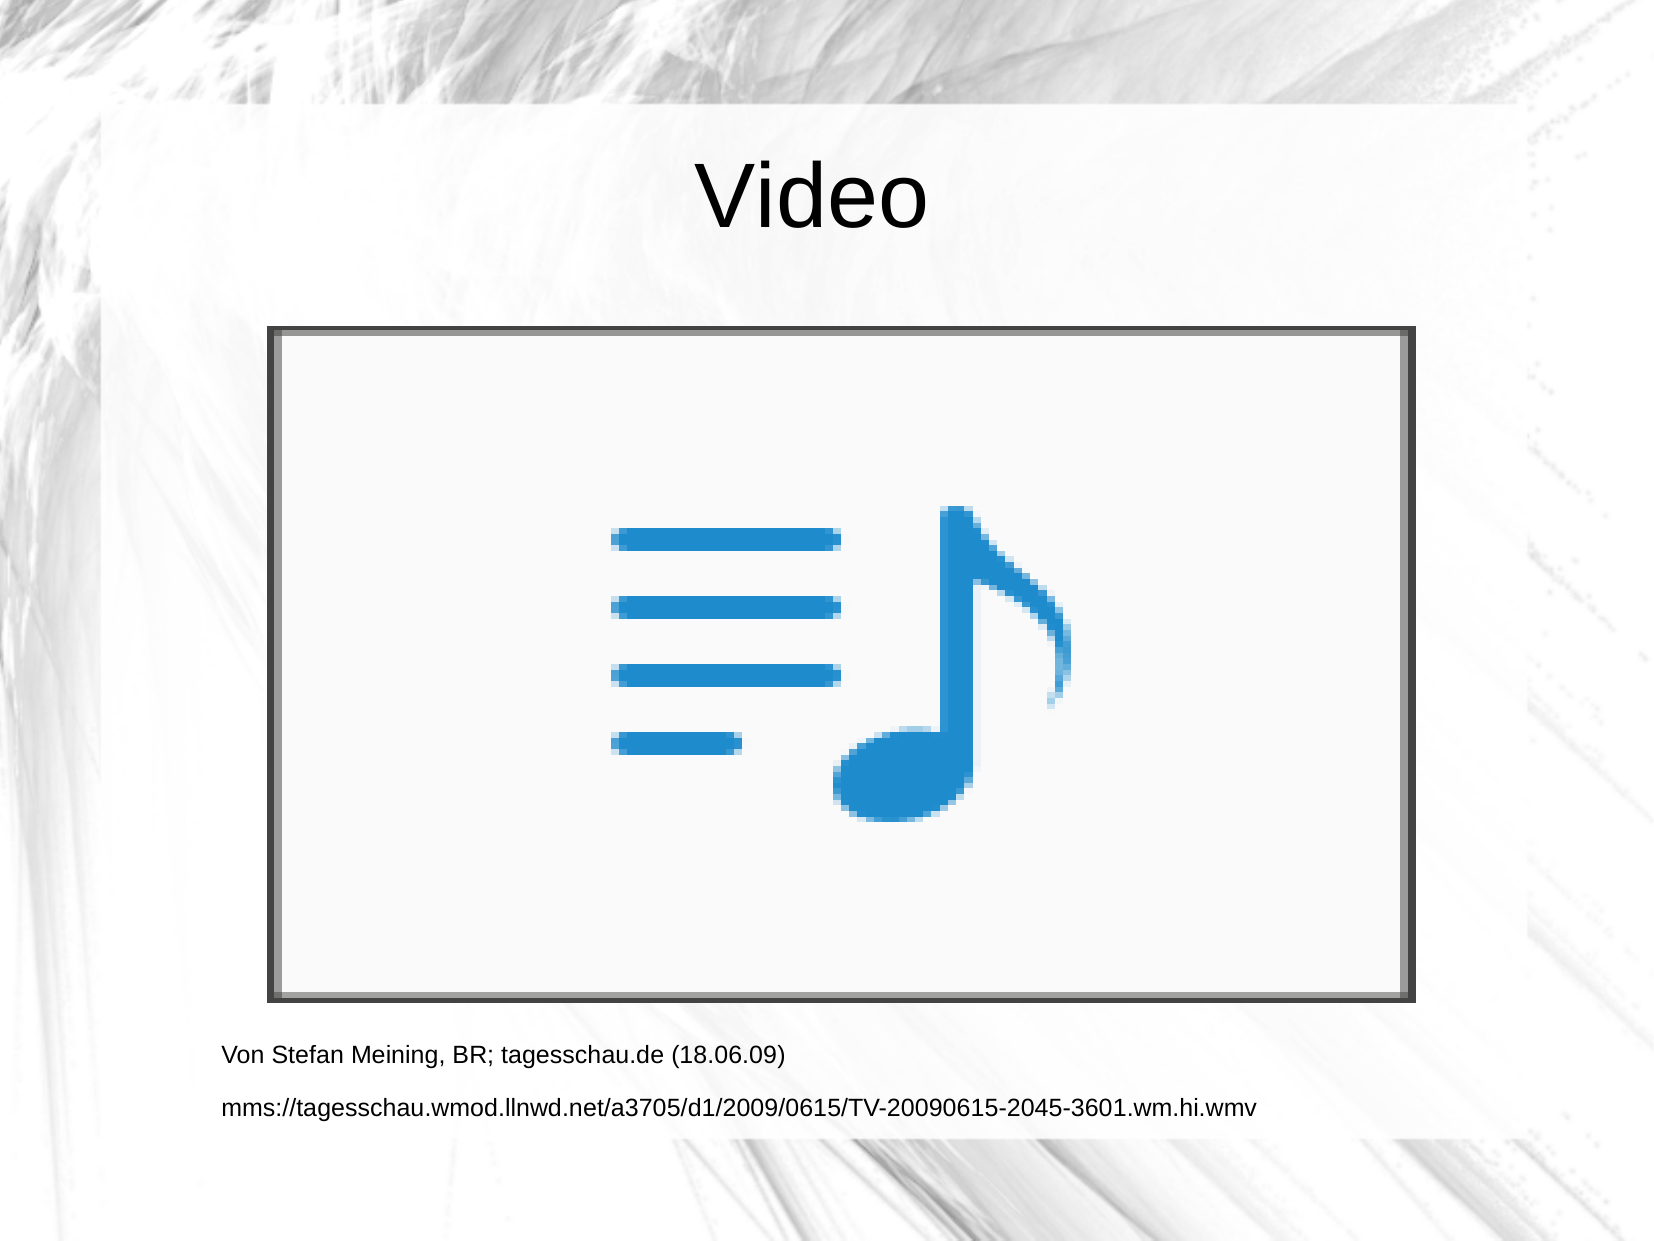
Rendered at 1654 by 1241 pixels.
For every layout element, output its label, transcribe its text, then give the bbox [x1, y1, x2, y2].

title Video [118, 112, 1506, 281]
picture [0, 0, 1654, 1241]
text_box Von Stefan Meining, BR; tagesschau.de (18.06.09) mms://tagesschau.wmod.llnwd.net/a3705/d1/2009/0615/TV-20090615-2045-3601.wm.hi.wmv [206, 1033, 1490, 1130]
text_box [265, 324, 1418, 1004]
